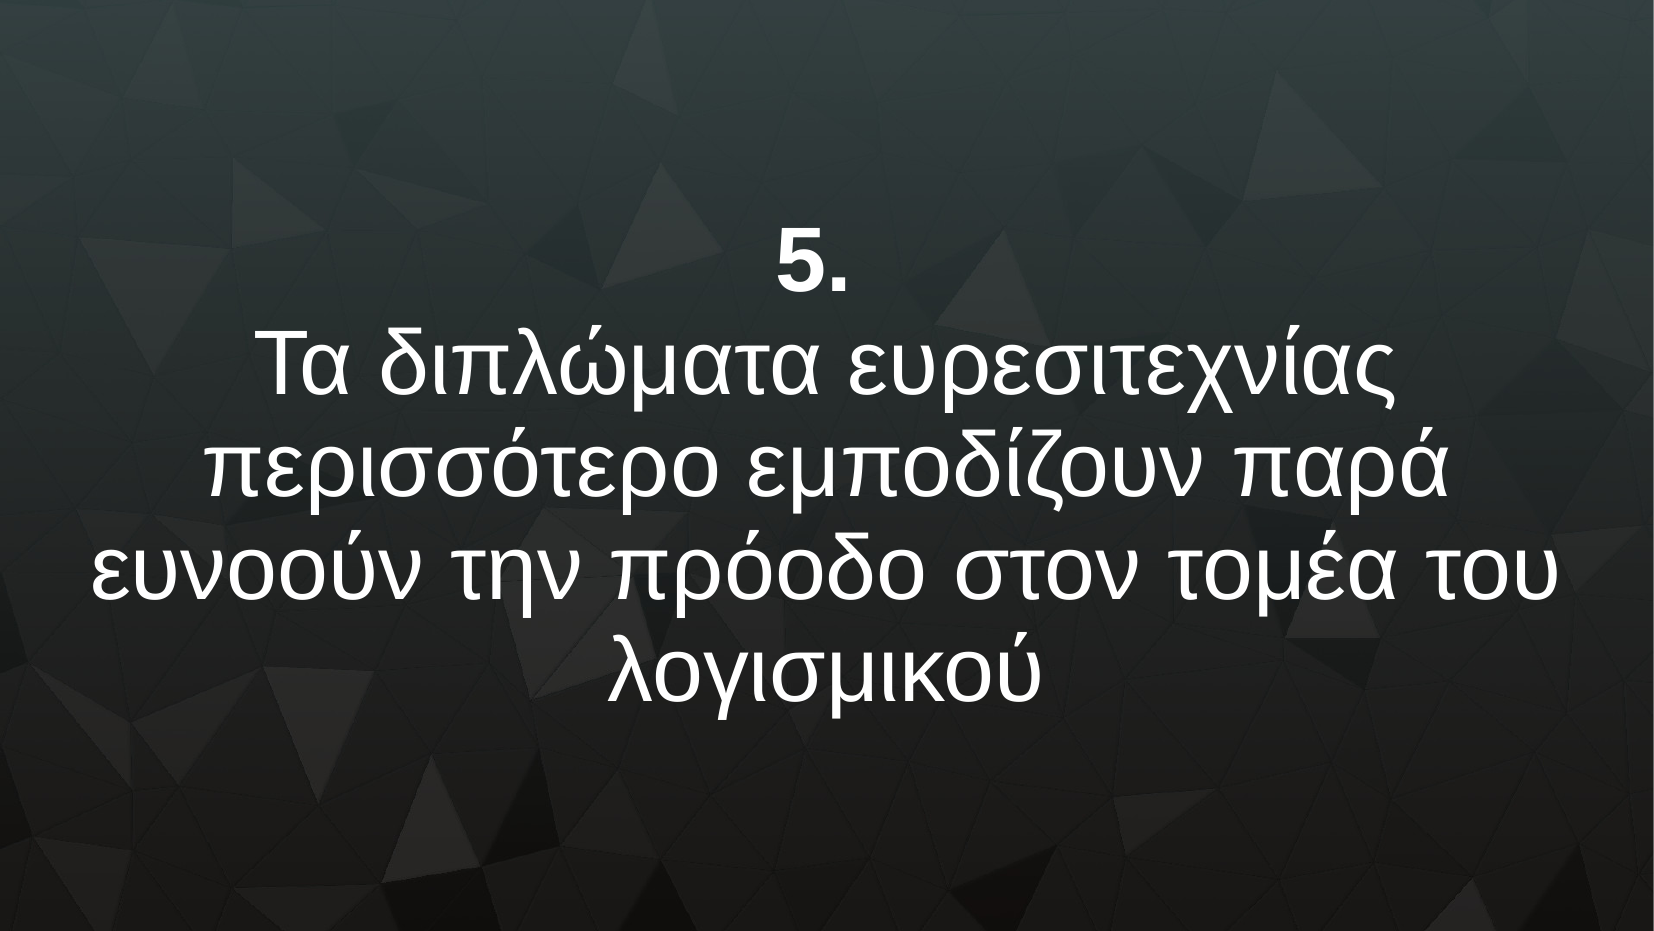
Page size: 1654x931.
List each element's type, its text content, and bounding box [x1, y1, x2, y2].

title 5. Τα διπλώματα ευρεσιτεχνίας περισσότερο εμποδίζουν παρά ευνοούν την πρόοδο στον τομέα του λογισμικού [82, 208, 1571, 722]
picture [0, 0, 1654, 931]
